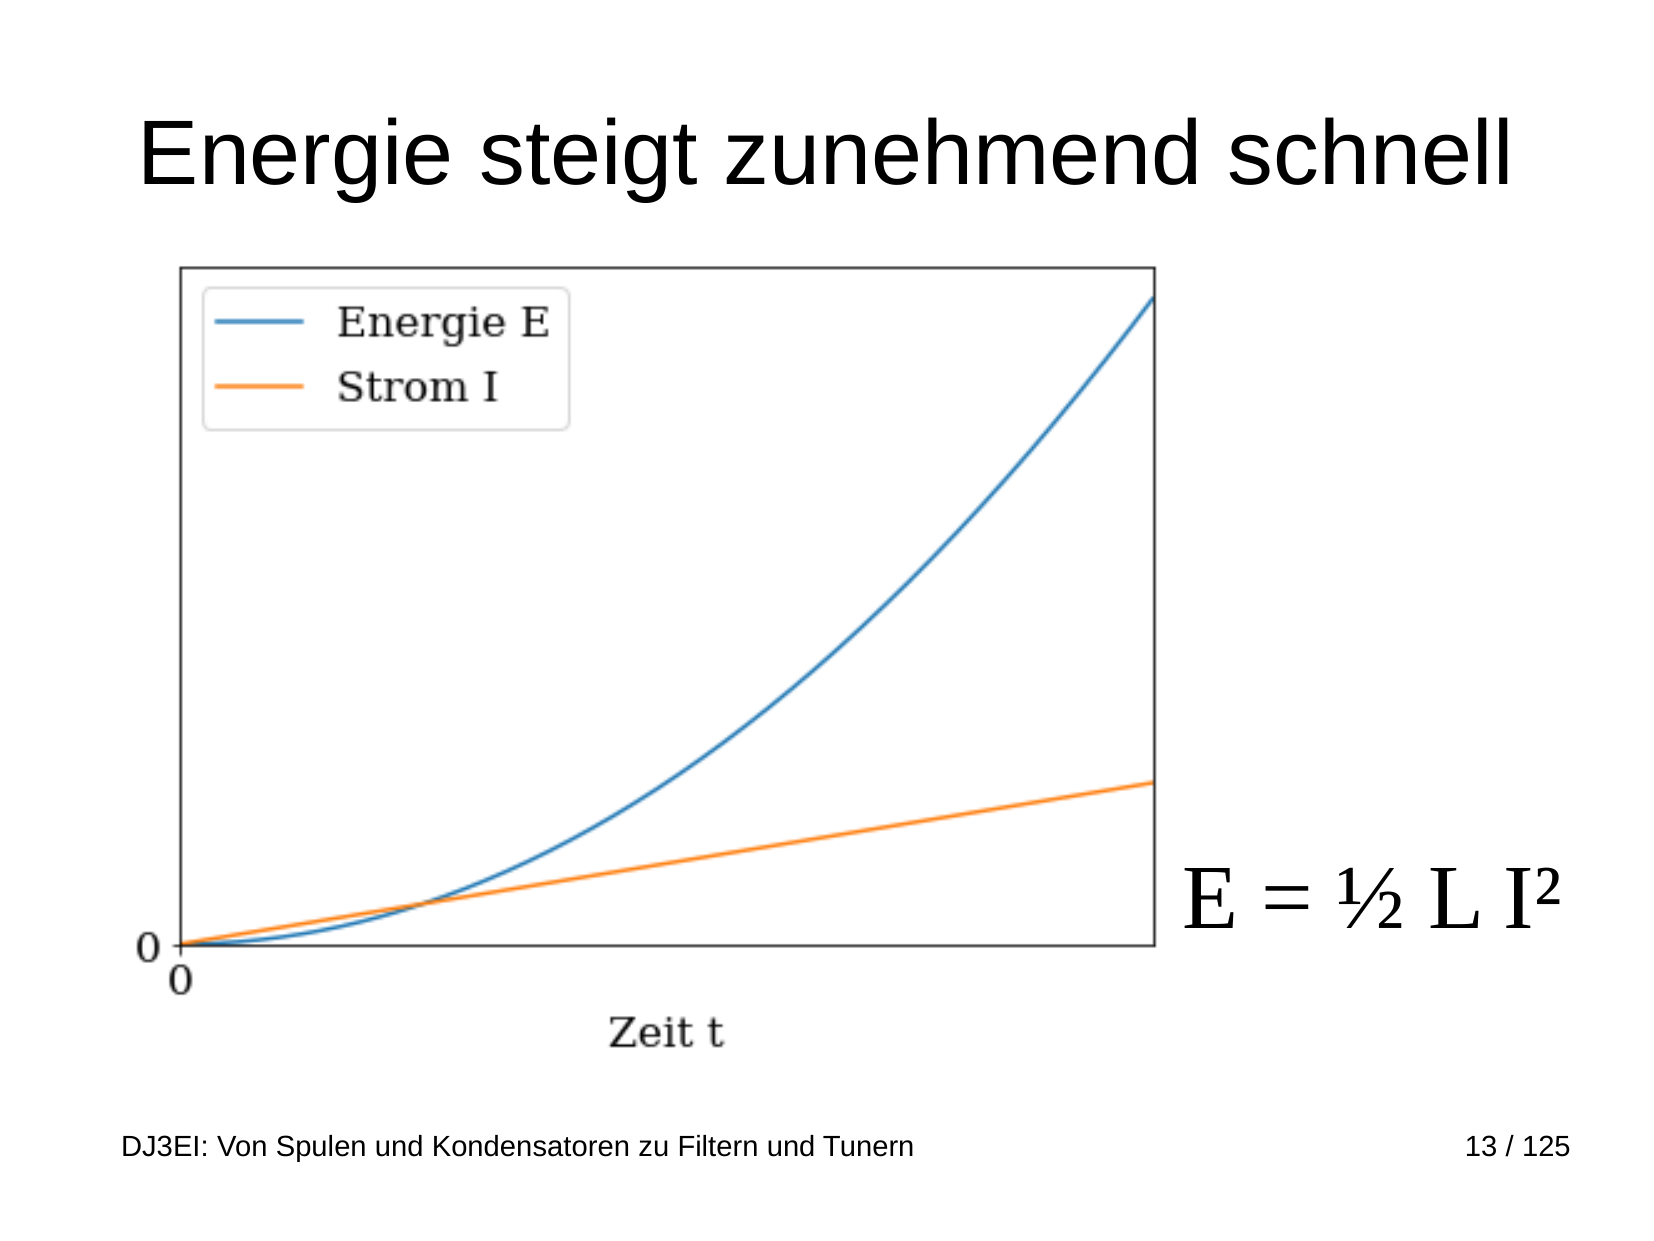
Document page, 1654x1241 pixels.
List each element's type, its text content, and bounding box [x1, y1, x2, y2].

picture [118, 250, 1169, 1075]
title Energie steigt zunehmend schnell [82, 49, 1571, 257]
text_box E = ½ L I² [1169, 839, 1595, 957]
